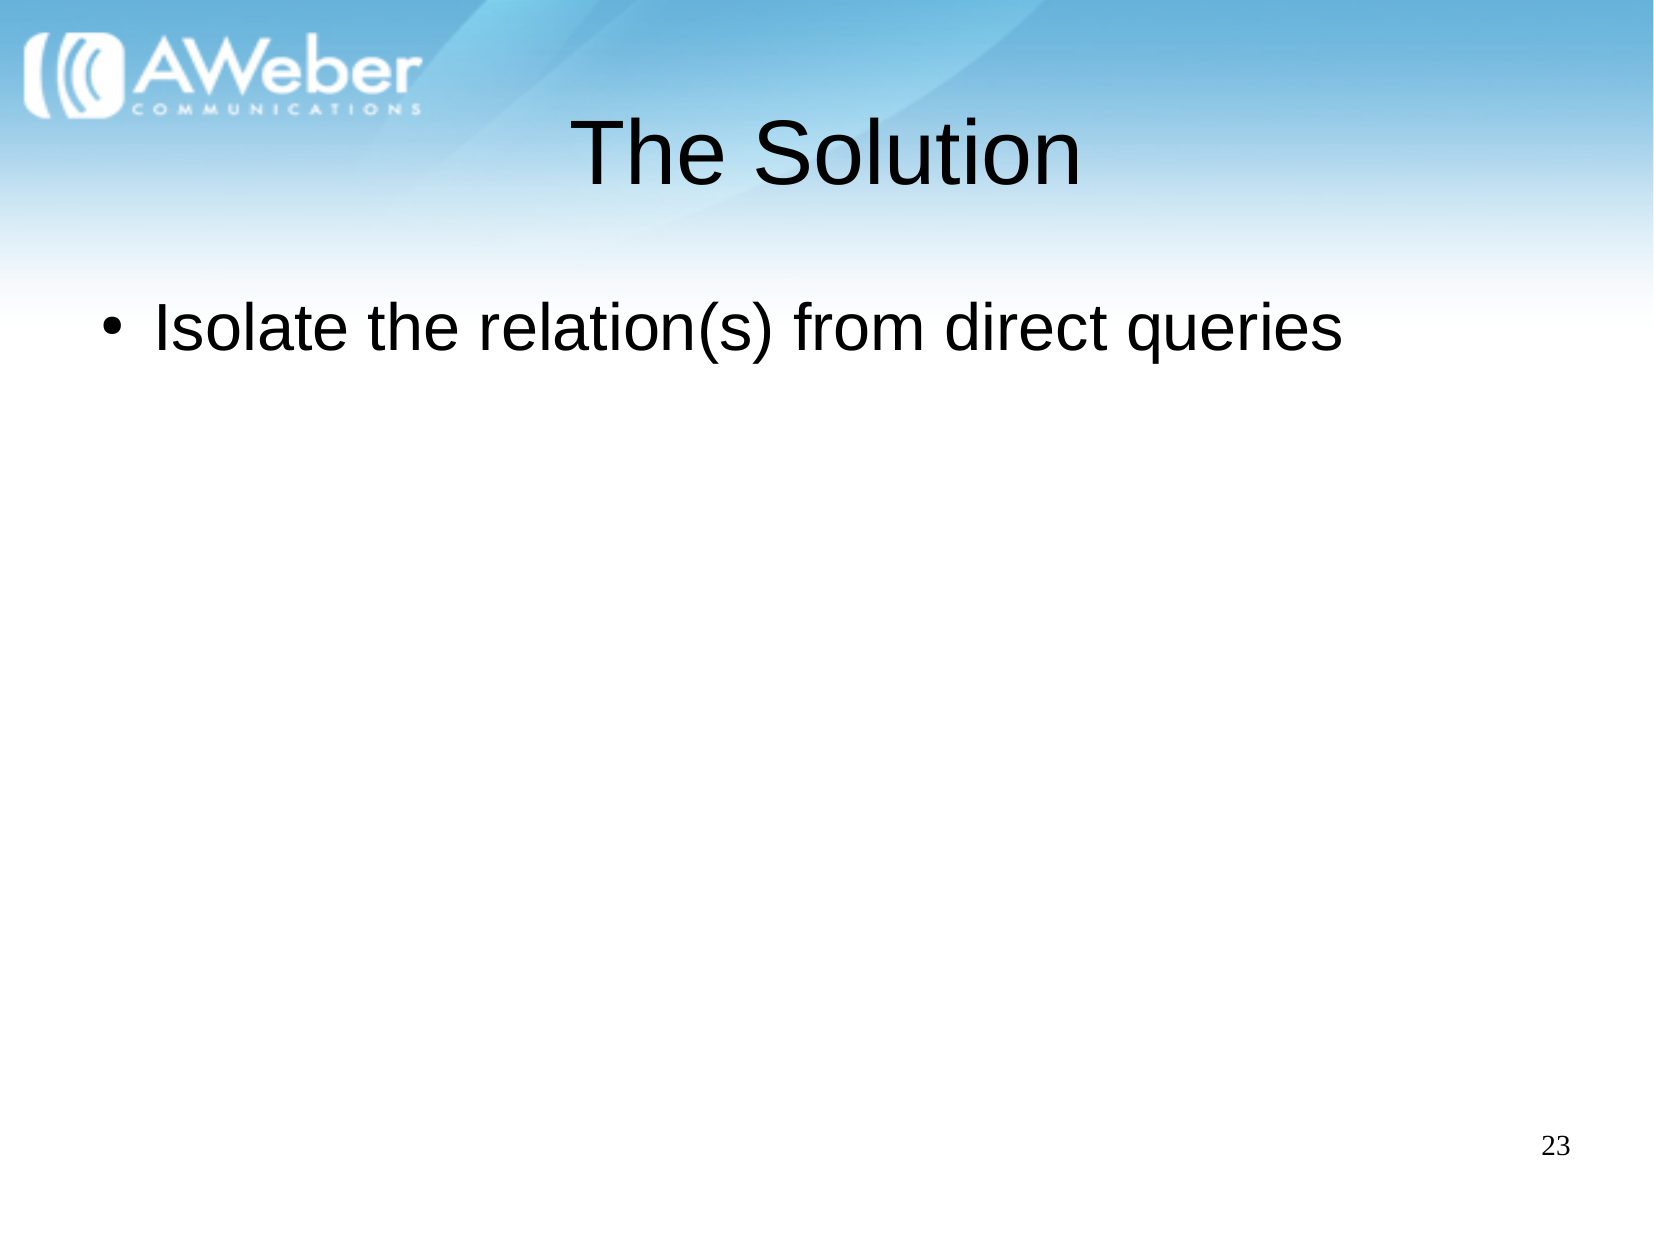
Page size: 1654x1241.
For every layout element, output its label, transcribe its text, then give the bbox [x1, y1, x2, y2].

list Isolate the relation(s) from direct queries [82, 290, 1571, 1109]
title The Solution [82, 49, 1571, 257]
picture [0, 0, 1654, 376]
